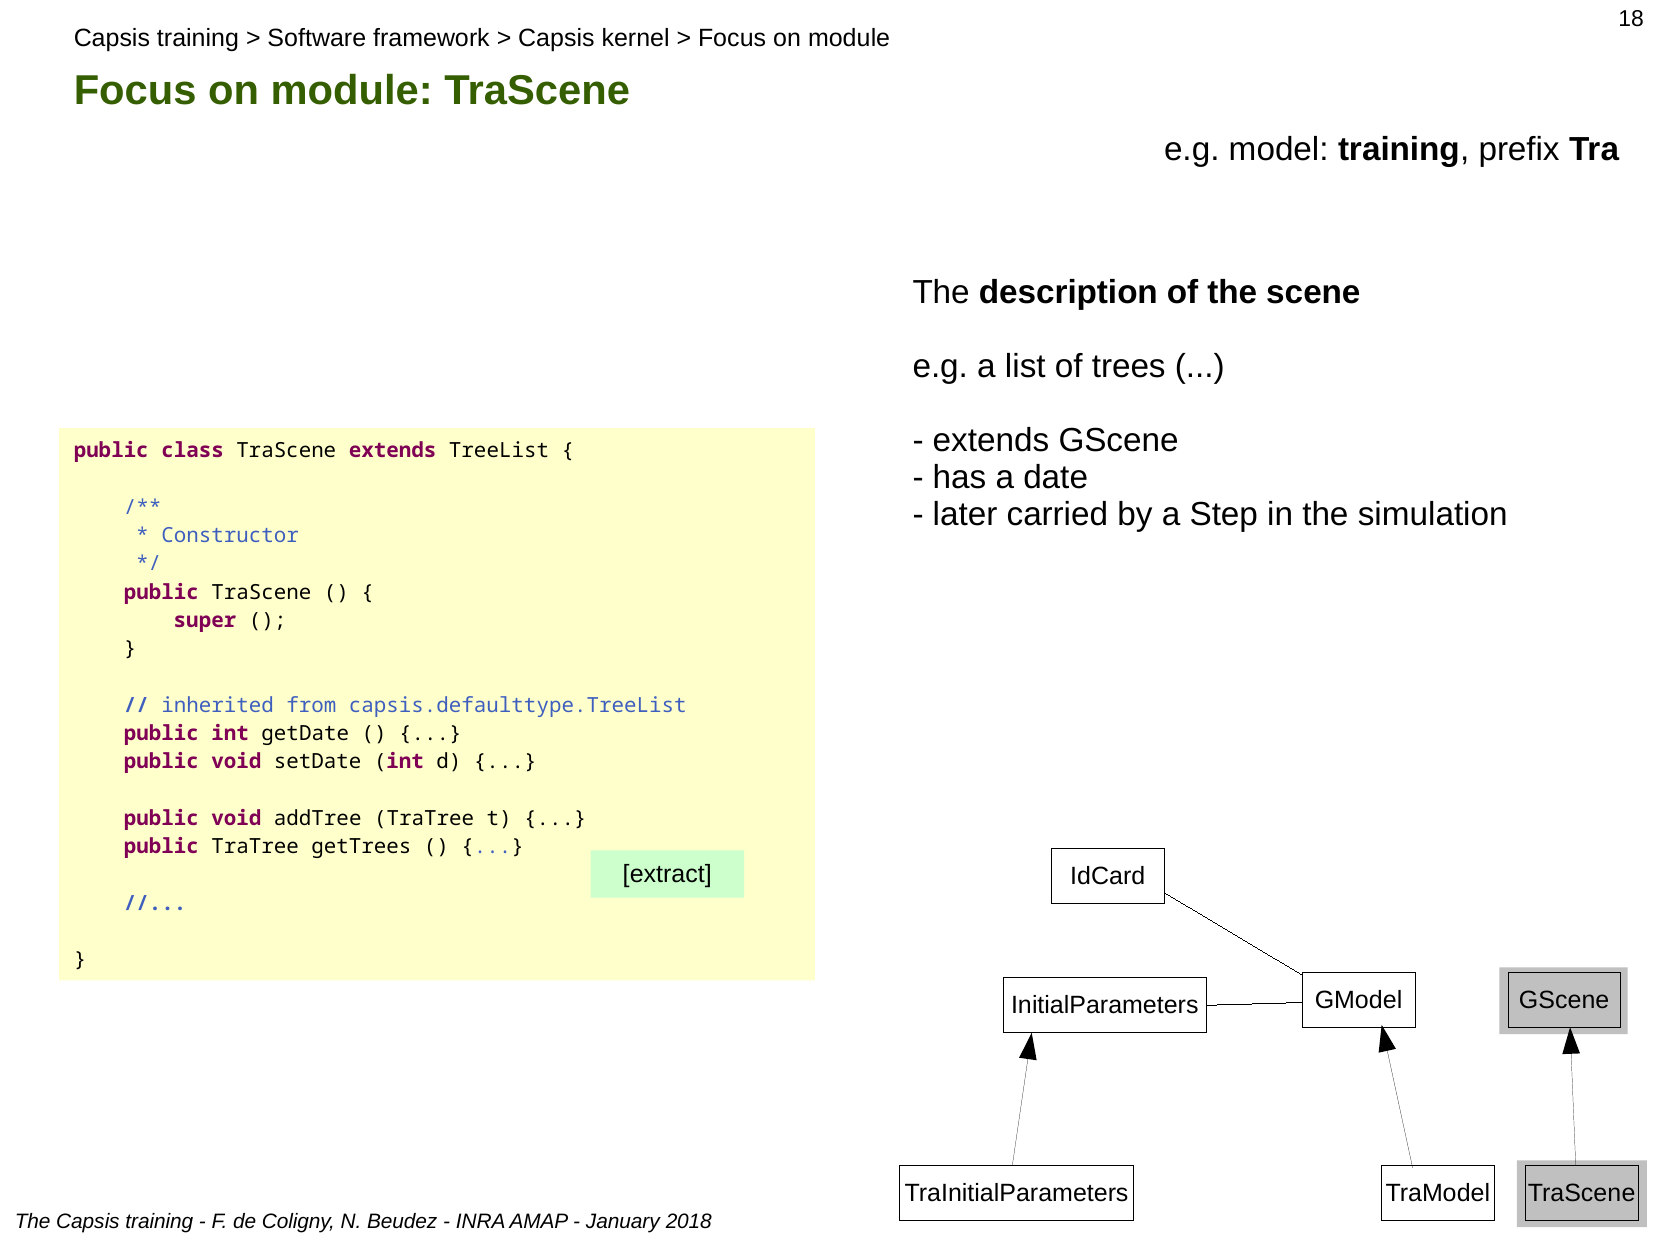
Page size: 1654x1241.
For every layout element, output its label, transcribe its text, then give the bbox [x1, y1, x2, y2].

text_box [extract] [590, 850, 745, 898]
text_box TraScene [1525, 1165, 1639, 1201]
text_box IdCard [1051, 848, 1165, 904]
text_box [1576, 1160, 1647, 1201]
text_box InitialParameters [1003, 977, 1207, 1033]
text_box Focus on module: TraScene [59, 59, 1016, 121]
text_box GScene [1508, 972, 1621, 1028]
text_box TraModel [1381, 1165, 1495, 1201]
text_box The description of the scene e.g. a list of trees (...) - extends GScene - has a date - later carried by a Step in the simulation [897, 265, 1545, 544]
text_box The Capsis training - F. de Coligny, N. Beudez - INRA AMAP - January 2018 [0, 1201, 1654, 1241]
text_box GModel [1302, 972, 1416, 1028]
text_box Capsis training > Software framework > Capsis kernel > Focus on module [59, 16, 1004, 59]
text_box e.g. model: training, prefix Tra [1034, 123, 1634, 176]
text_box [1499, 967, 1628, 1035]
text_box [1516, 1160, 1575, 1201]
text_box public class TraScene extends TreeList { /** * Constructor */ public TraScene () { super (); } // inherited from capsis.defaulttype.TreeList public int getDate () {...} public void setDate (int d) {...} public void addTree (TraTree t) {...} public TraTree getTrees () {...} //... } [59, 428, 815, 934]
text_box TraInitialParameters [899, 1165, 1134, 1201]
